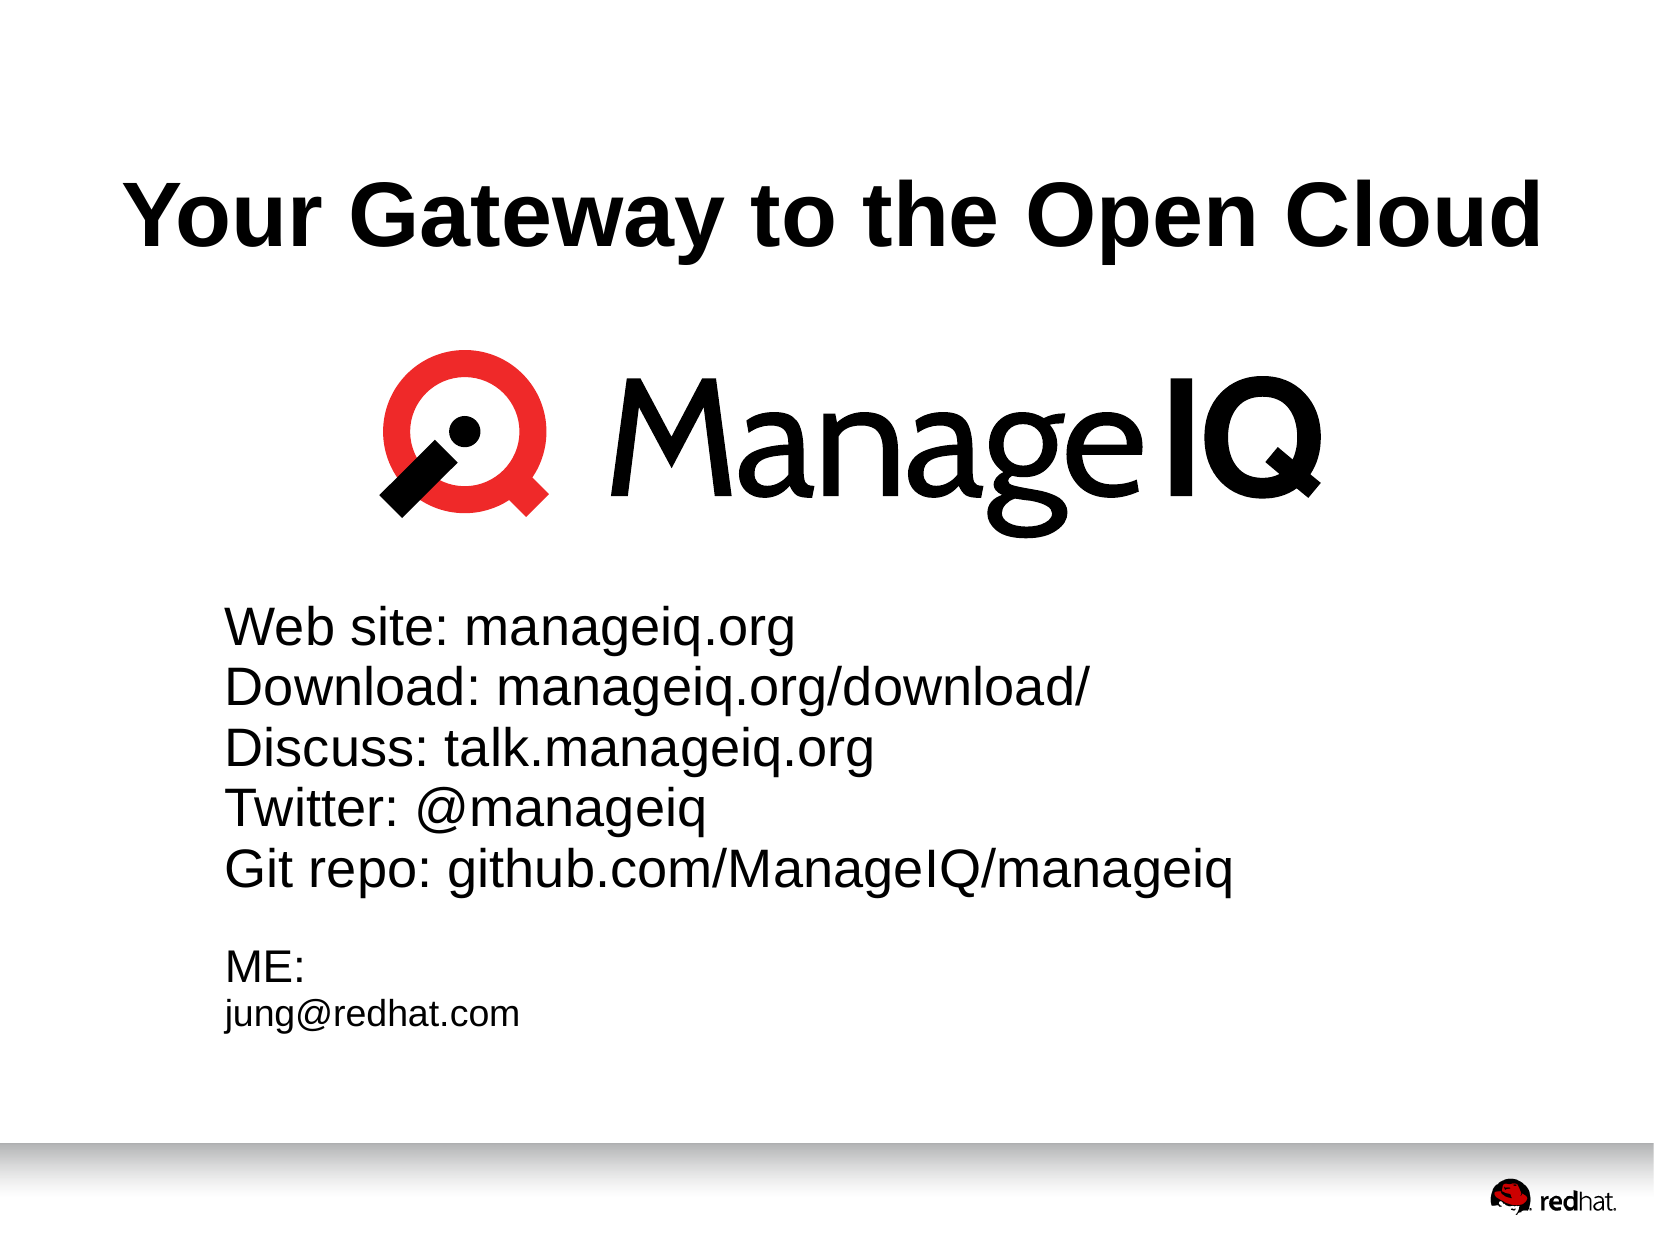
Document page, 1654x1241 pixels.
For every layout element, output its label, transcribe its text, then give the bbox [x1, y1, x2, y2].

text_box Web site: manageiq.org Download: manageiq.org/download/ Discuss: talk.manageiq.org Twitter: @manageiq Git repo: github.com/ManageIQ/manageiq ME: jung@redhat.com [210, 588, 1606, 1084]
picture [330, 300, 1381, 562]
picture [0, 1143, 1654, 1241]
title Your Gateway to the Open Cloud [89, 120, 1578, 309]
